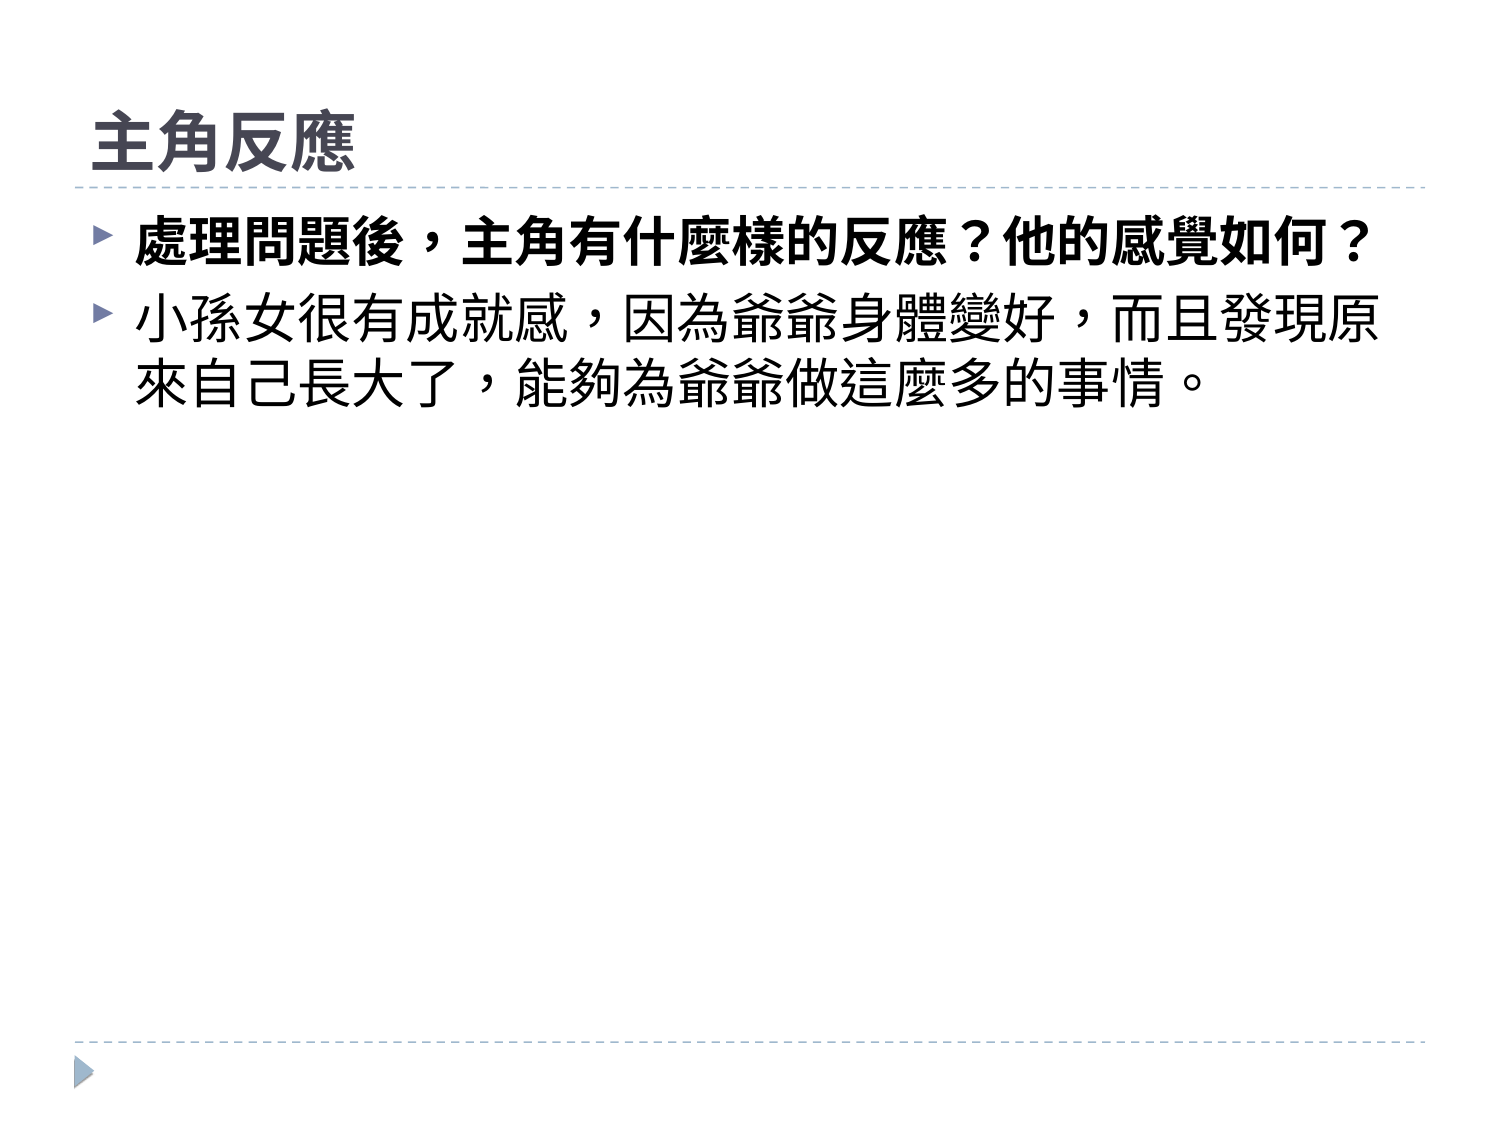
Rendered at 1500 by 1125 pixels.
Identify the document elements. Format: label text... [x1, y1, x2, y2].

list 處理問題後，主角有什麼樣的反應？他的感覺如何？ 小孫女很有成就感，因為爺爺身體變好，而且發現原來自己長大了，能夠為爺爺做這麼多的事情。 [75, 200, 1425, 1010]
title 主角反應 [75, 24, 1425, 188]
